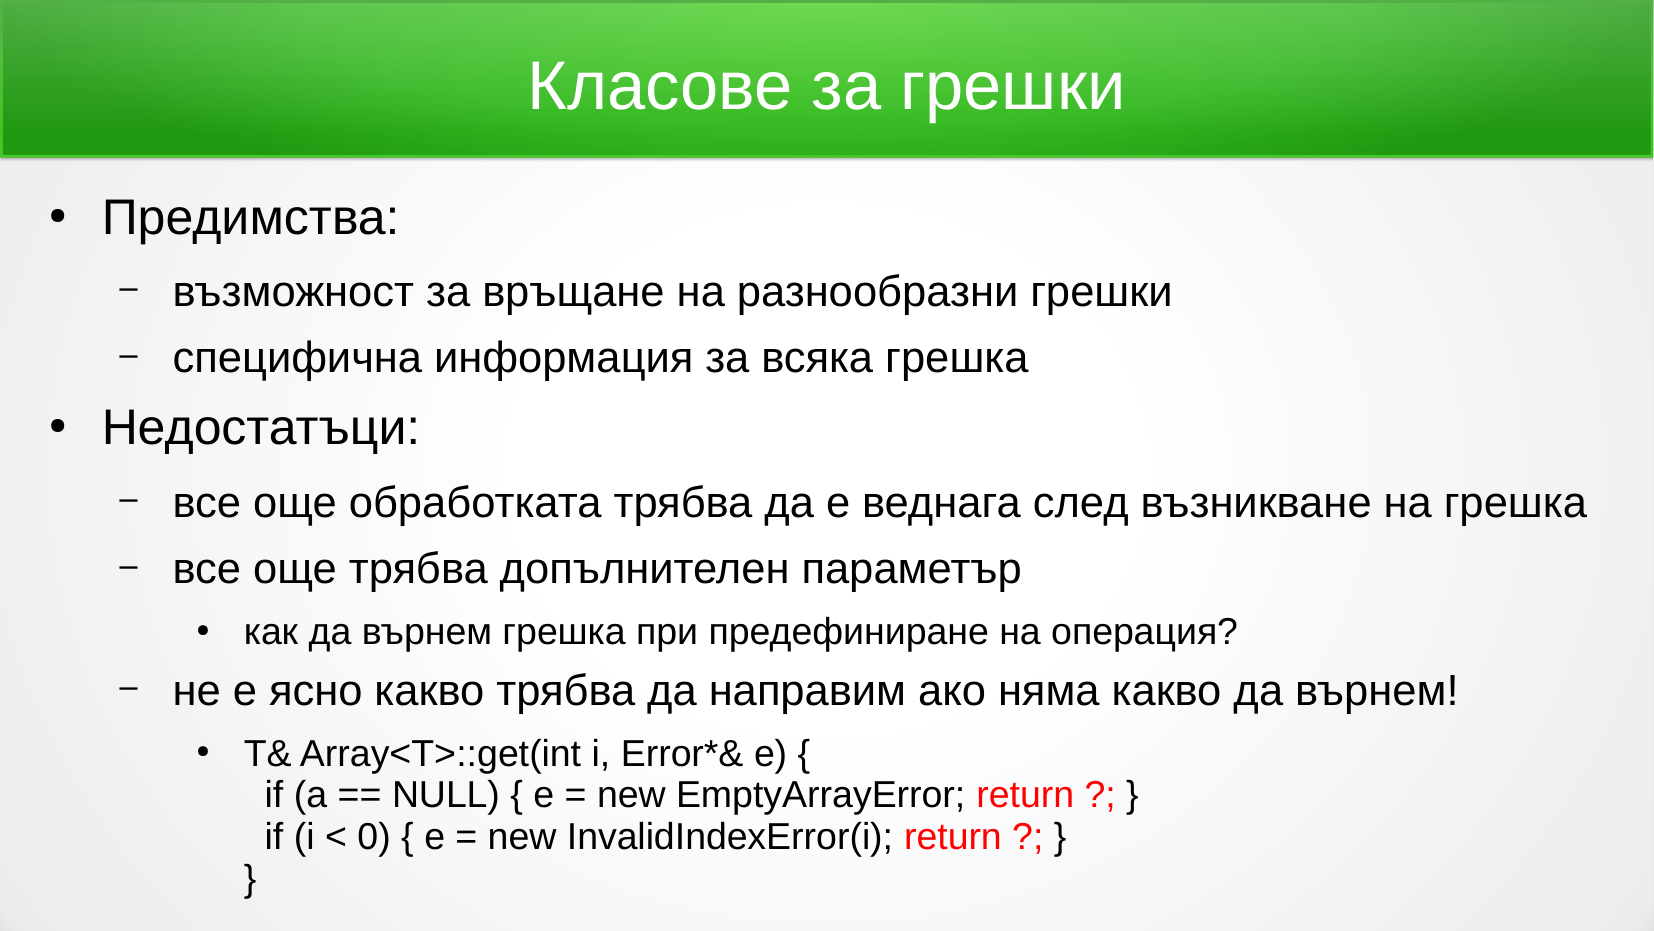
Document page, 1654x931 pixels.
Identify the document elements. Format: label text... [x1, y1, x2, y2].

title Класове за грешки [82, 37, 1571, 135]
list Предимства: възможност за връщане на разнообразни грешки специфична информация за всяка грешка Недостатъци: все още обработката трябва да е веднага след възникване на грешка все още трябва допълнителен параметър как да върнем грешка при предефиниране на операция? не е ясно какво трябва да направим ако няма какво да върнем! T& Array<T>::get(int i, Error*& e) { if (a == NULL) { e = new EmptyArrayError; return ?; } if (i < 0) { e = new InvalidIndexError(i); return ?; } } [31, 188, 1619, 910]
